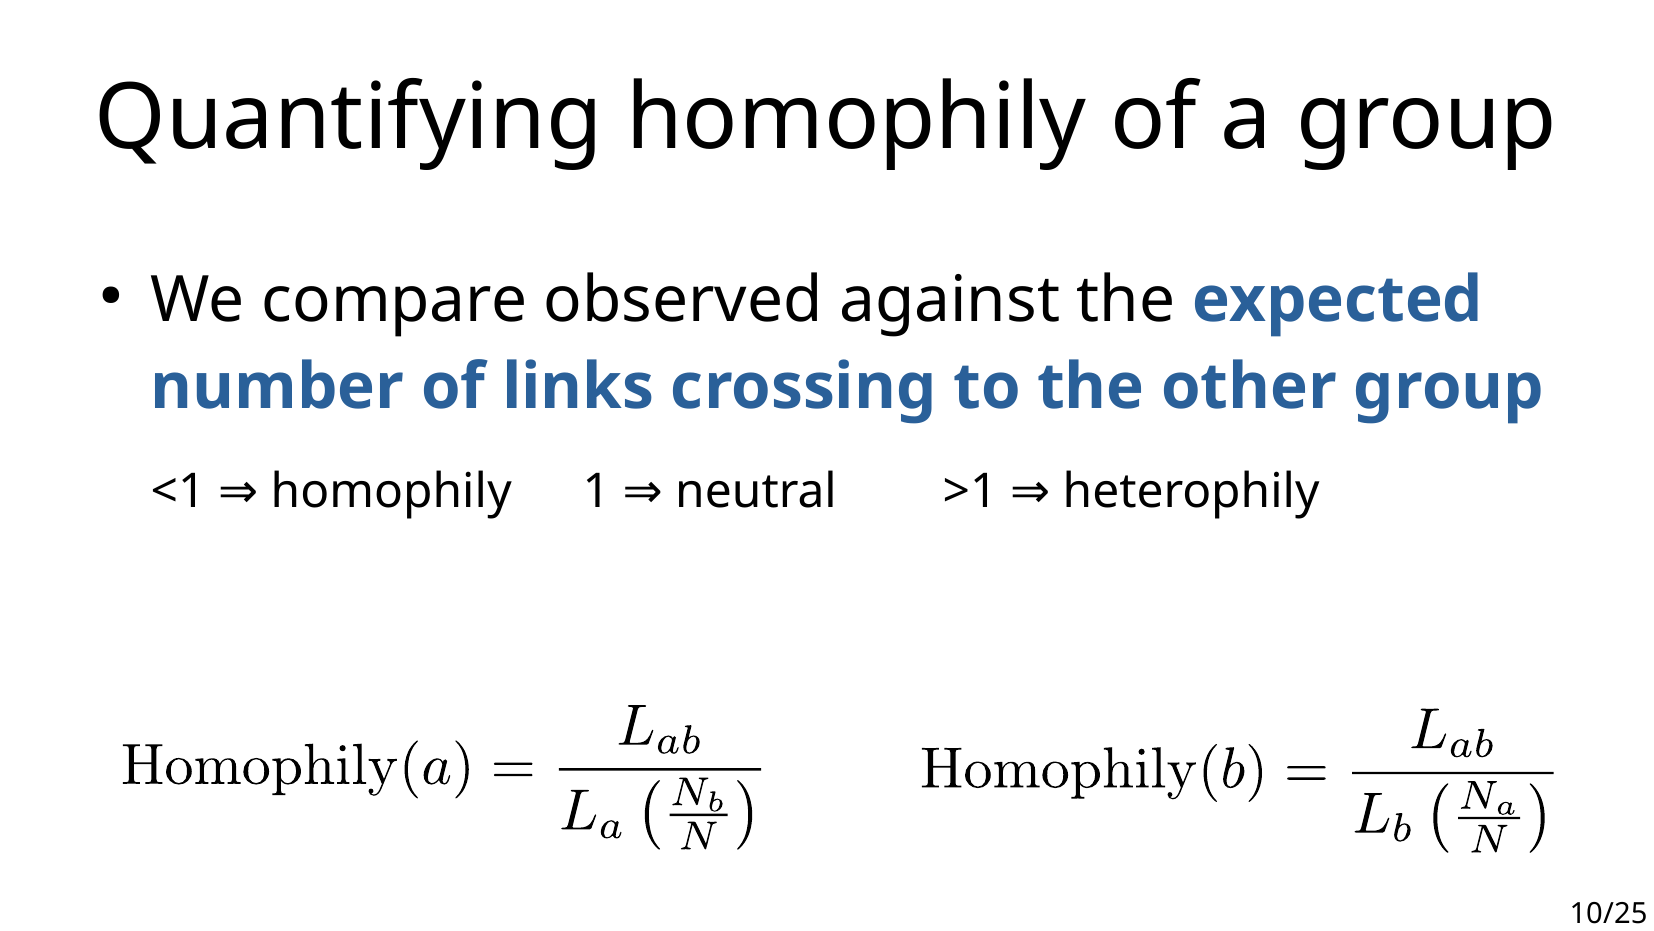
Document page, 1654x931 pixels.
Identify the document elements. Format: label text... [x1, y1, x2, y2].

picture [917, 706, 1556, 856]
title Quantifying homophily of a group [82, 1, 1571, 226]
list We compare observed against the expected number of links crossing to the other group <1 ⇒ homophily 1 ⇒ neutral >1 ⇒ heterophily [82, 253, 1571, 661]
picture [120, 705, 762, 850]
